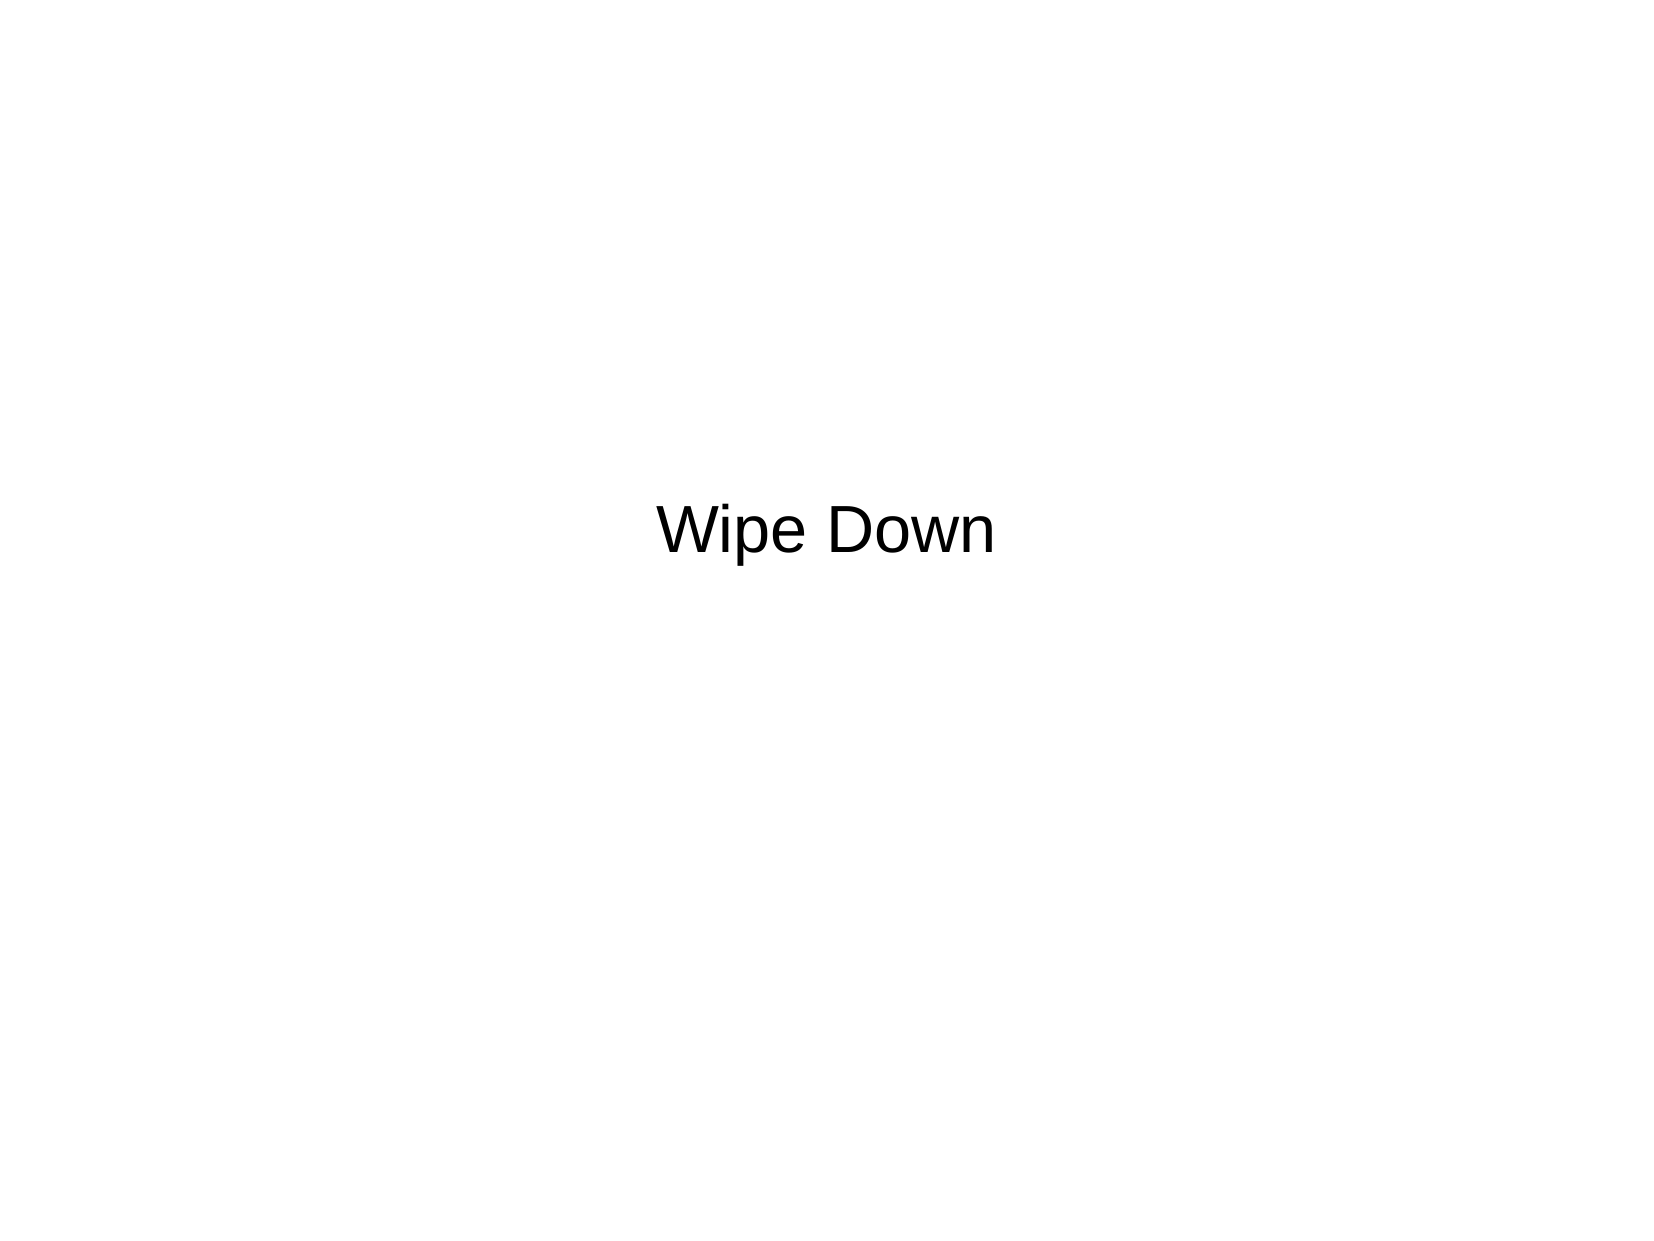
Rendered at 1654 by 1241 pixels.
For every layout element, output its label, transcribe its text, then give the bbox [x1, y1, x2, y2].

subtitle Wipe Down [82, 49, 1571, 1010]
